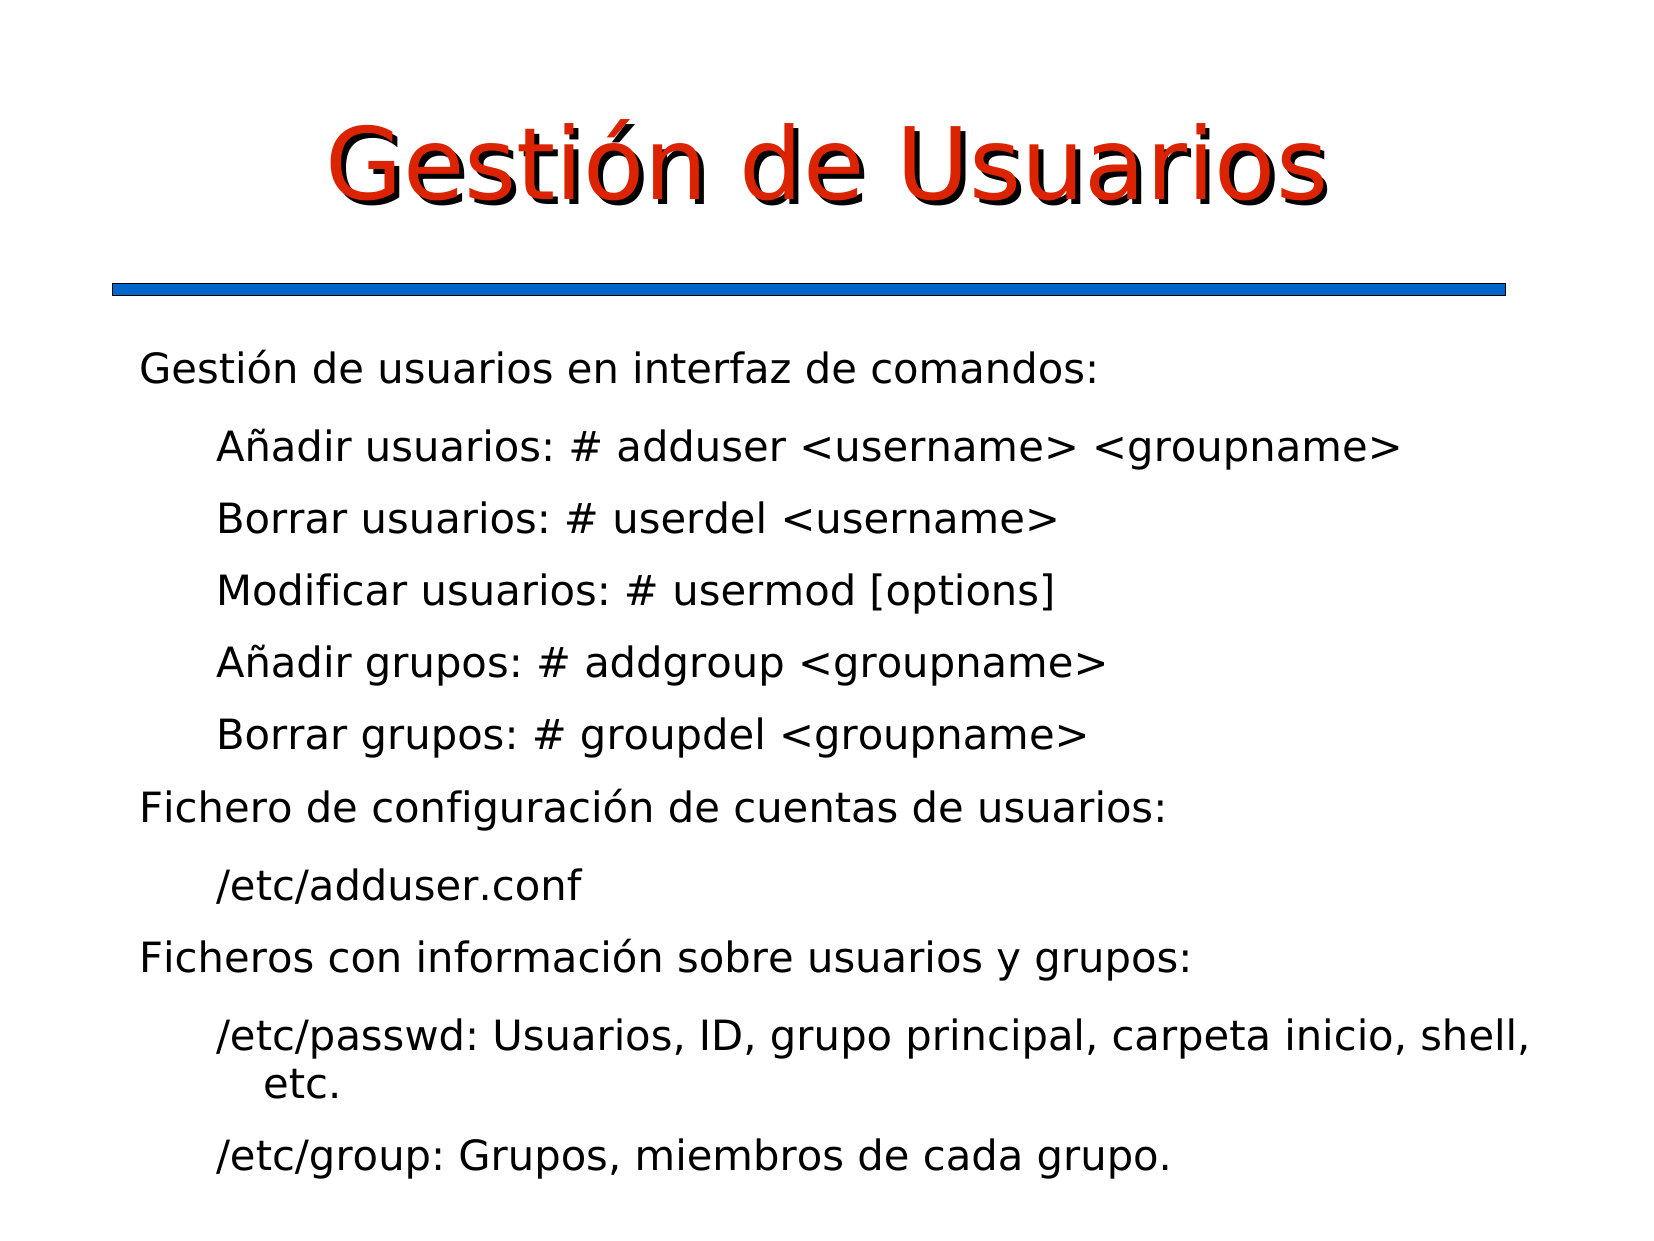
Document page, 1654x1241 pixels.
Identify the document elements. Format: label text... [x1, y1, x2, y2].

list Gestión de usuarios en interfaz de comandos: Añadir usuarios: # adduser <username> <groupname> Borrar usuarios: # userdel <username> Modificar usuarios: # usermod [options] Añadir grupos: # addgroup <groupname> Borrar grupos: # groupdel <groupname> Fichero de configuración de cuentas de usuarios: /etc/adduser.conf Ficheros con información sobre usuarios y grupos: /etc/passwd: Usuarios, ID, grupo principal, carpeta inicio, shell, etc. /etc/group: Grupos, miembros de cada grupo. [121, 344, 1534, 1195]
title Gestión de Usuarios [121, 107, 1534, 224]
